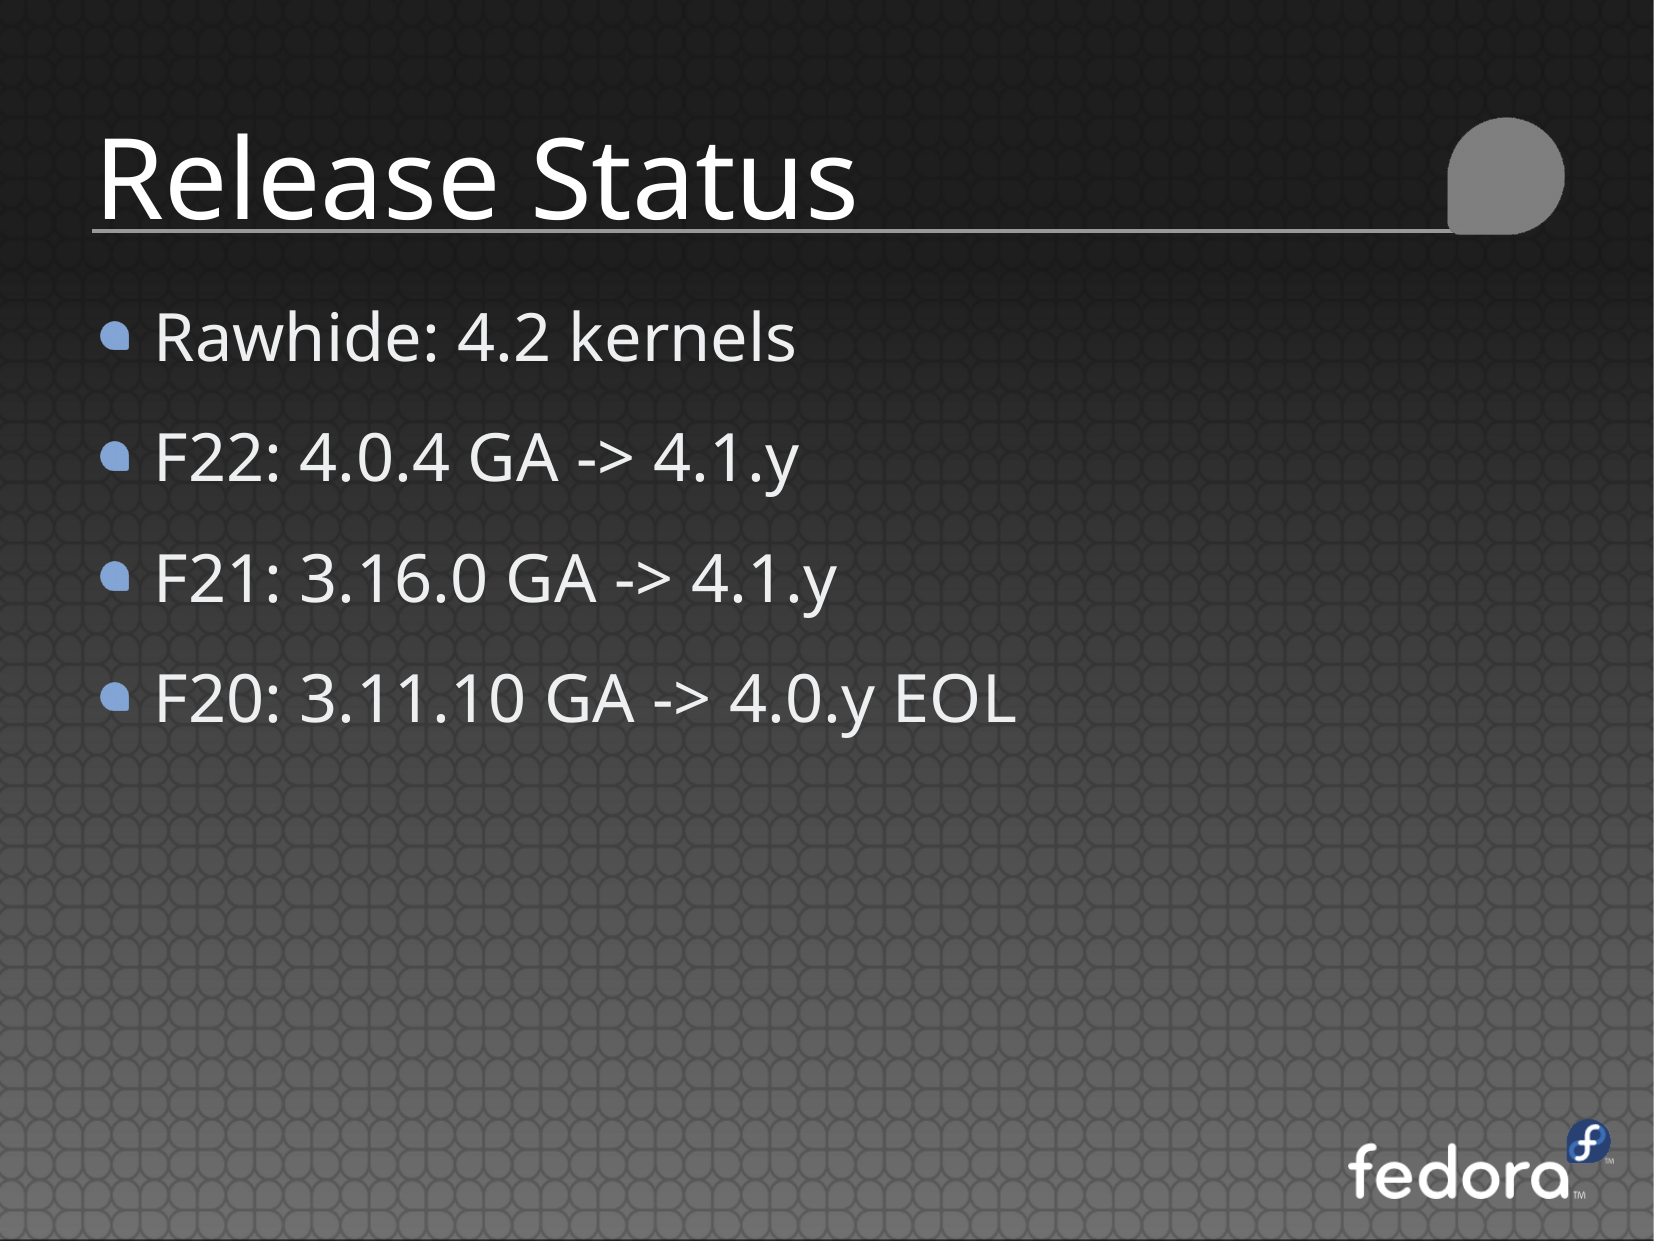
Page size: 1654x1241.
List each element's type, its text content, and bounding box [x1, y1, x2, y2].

title Release Status [94, 100, 1426, 251]
list Rawhide: 4.2 kernels F22: 4.0.4 GA -> 4.1.y F21: 3.16.0 GA -> 4.1.y F20: 3.11.10 GA -> 4.0.y EOL [82, 290, 1571, 1094]
picture [0, 0, 1654, 1241]
